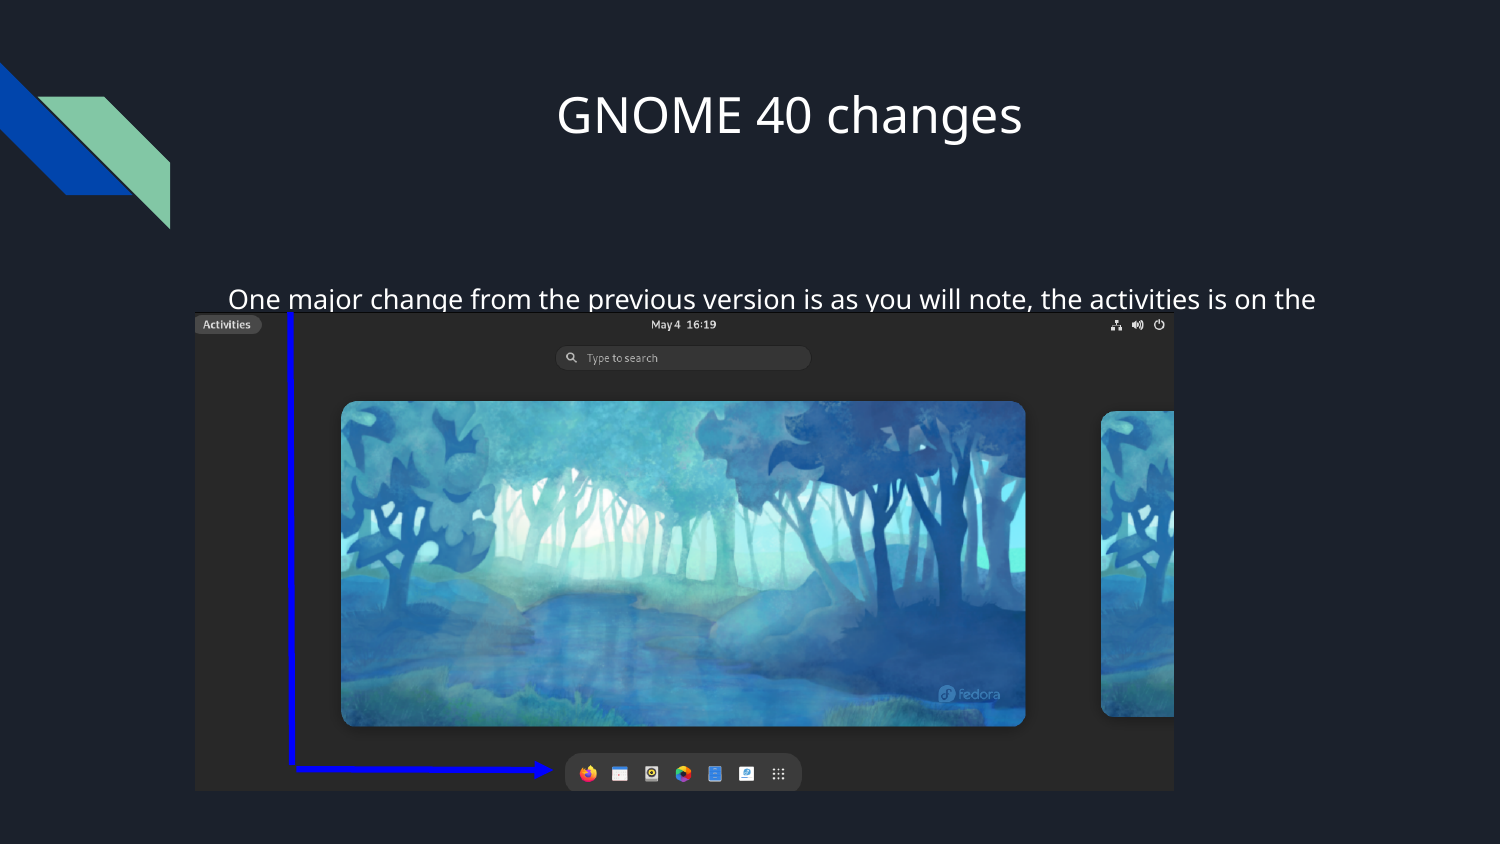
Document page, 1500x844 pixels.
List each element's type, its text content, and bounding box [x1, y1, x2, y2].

list One major change from the previous version is as you will note, the activities is on the bottom. [212, 260, 1368, 739]
title GNOME 40 changes [212, 64, 1368, 215]
picture [195, 312, 1174, 791]
